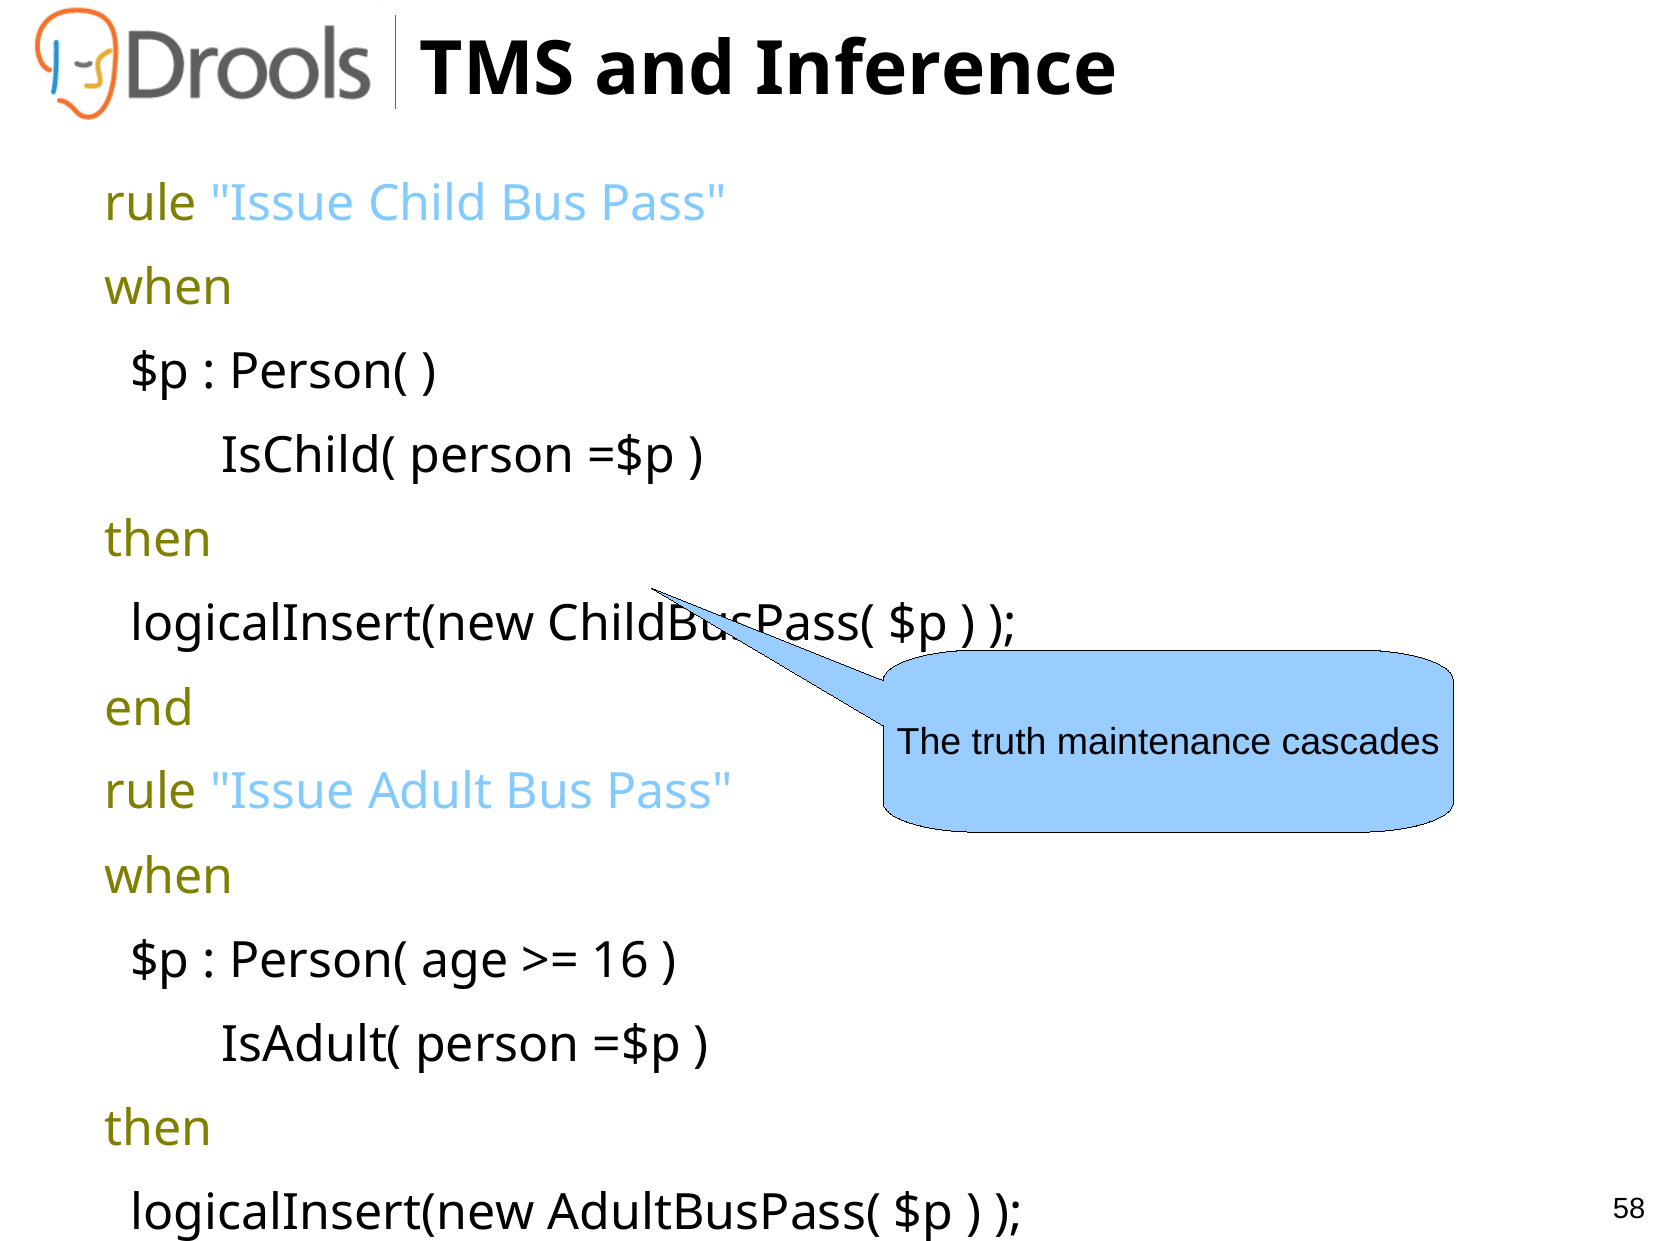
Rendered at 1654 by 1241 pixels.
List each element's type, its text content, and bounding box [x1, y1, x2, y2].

title TMS and Inference [419, 12, 1630, 118]
picture [29, 0, 384, 126]
list rule "Issue Child Bus Pass" when $p : Person( ) IsChild( person =$p ) then logicalInsert(new ChildBusPass( $p ) ); end rule "Issue Adult Bus Pass" when $p : Person( age >= 16 ) IsAdult( person =$p ) then logicalInsert(new AdultBusPass( $p ) ); end [104, 166, 1517, 1154]
text_box The truth maintenance cascades [651, 588, 1454, 833]
